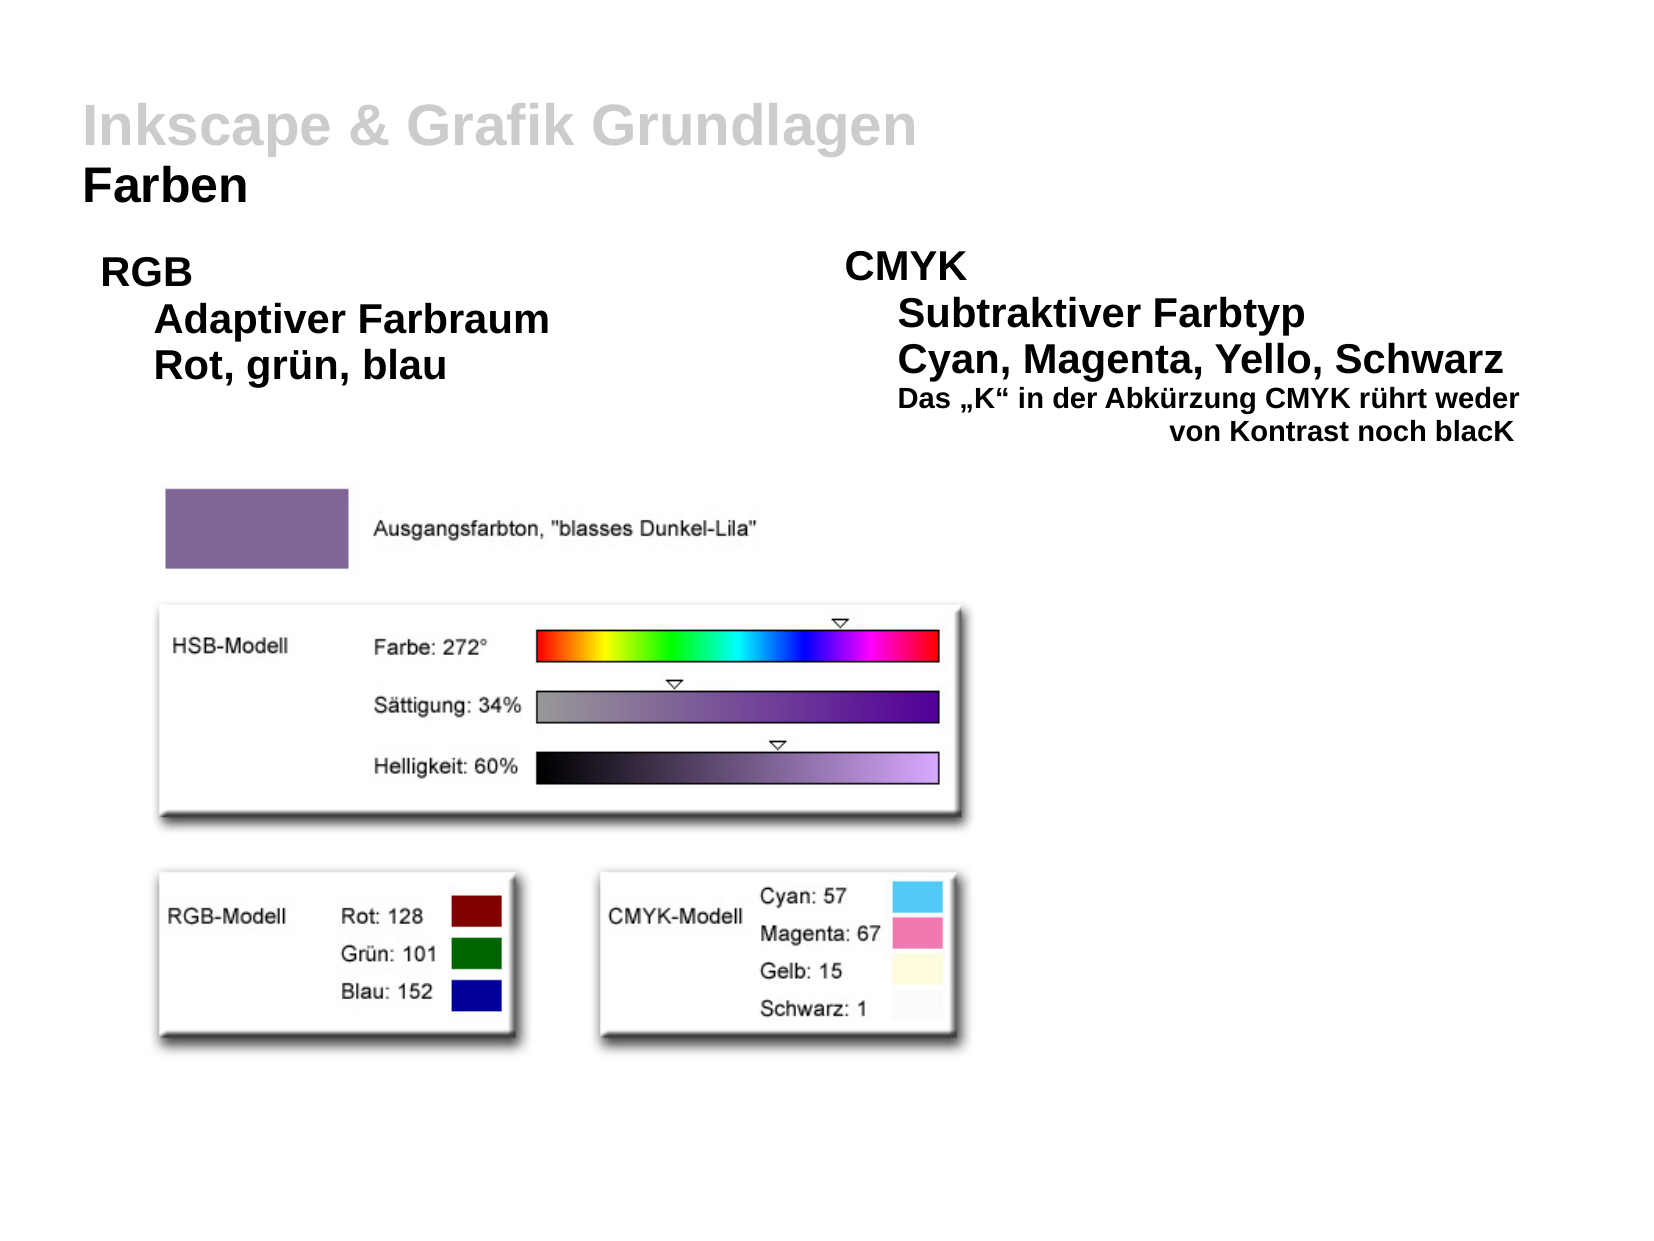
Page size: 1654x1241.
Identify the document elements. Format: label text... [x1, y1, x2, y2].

picture [147, 472, 979, 1071]
list CMYK Subtraktiver Farbtyp Cyan, Magenta, Yello, Schwarz Das „K“ in der Abkürzung CMYK rührt weder von Kontrast noch blacK [826, 242, 1572, 1078]
list RGB Adaptiver Farbraum Rot, grün, blau [82, 248, 798, 1140]
title Inkscape & Grafik Grundlagen Farben [82, 49, 1571, 257]
